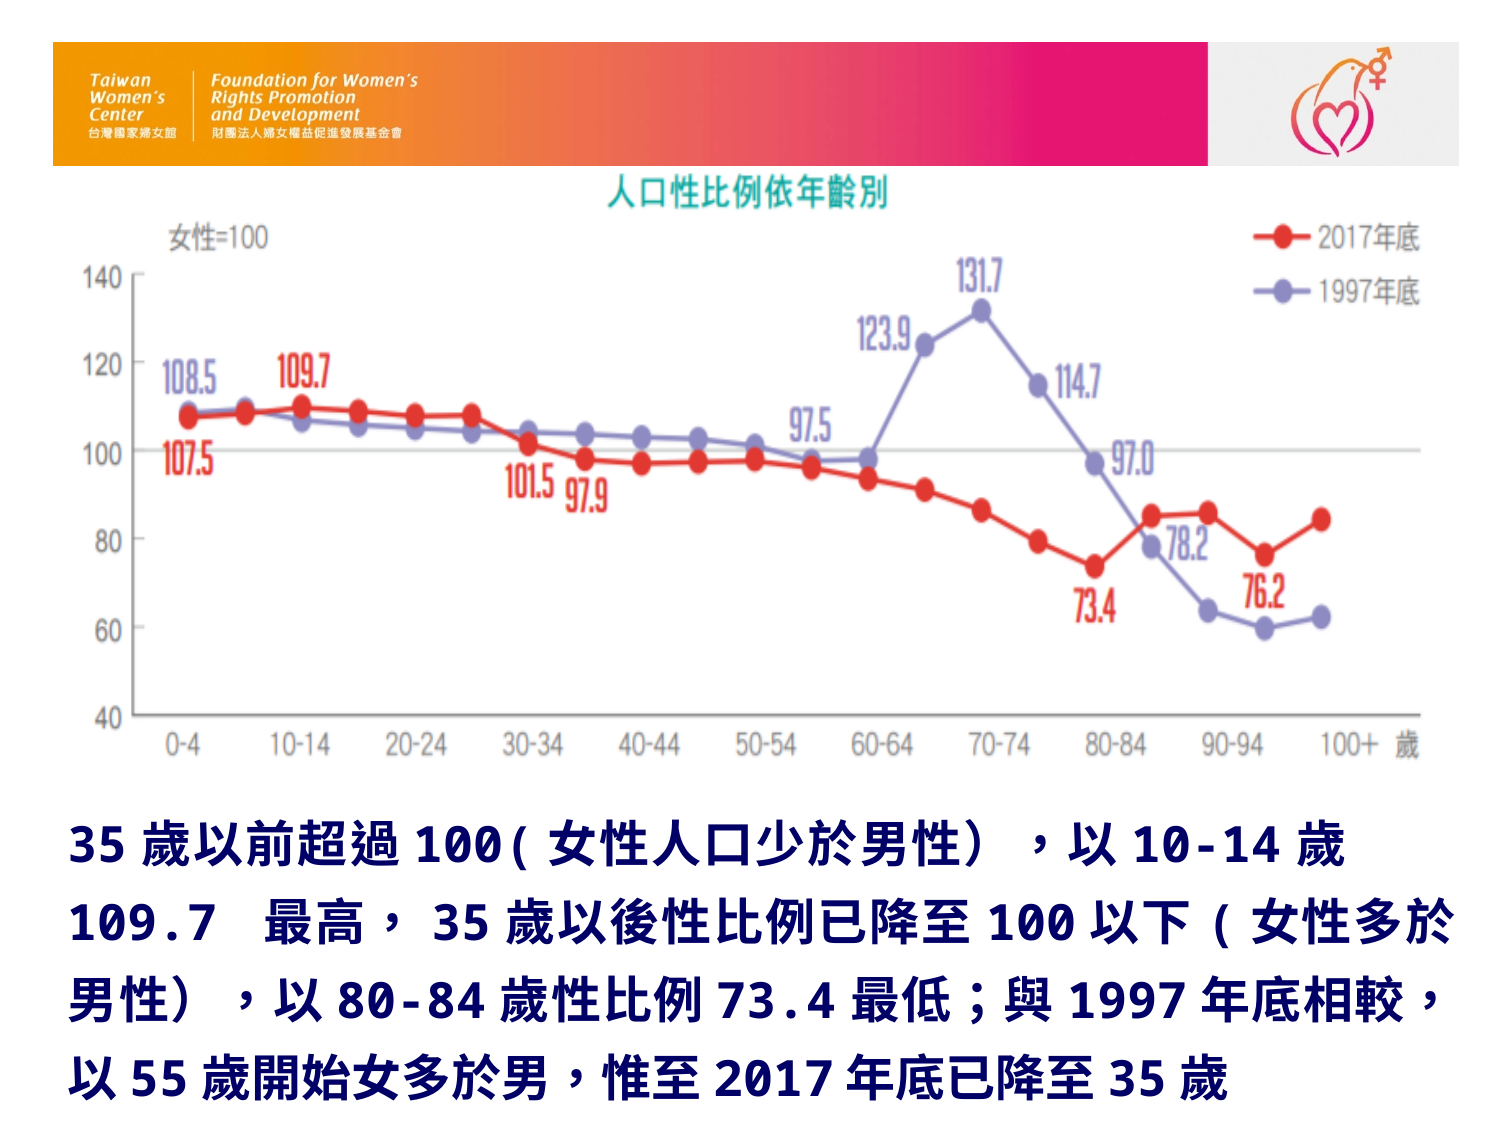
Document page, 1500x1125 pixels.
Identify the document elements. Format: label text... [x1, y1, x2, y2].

text_box 35歲以前超過100(女性人口少於男性），以10-14歲109.7 最高，35歲以後性比例已降至100以下(女性多於男性），以80-84歲性比例73.4最低；與1997年底相較，以55歲開始女多於男，惟至2017年底已降至35歲 [53, 787, 1471, 1114]
picture [53, 172, 1483, 788]
